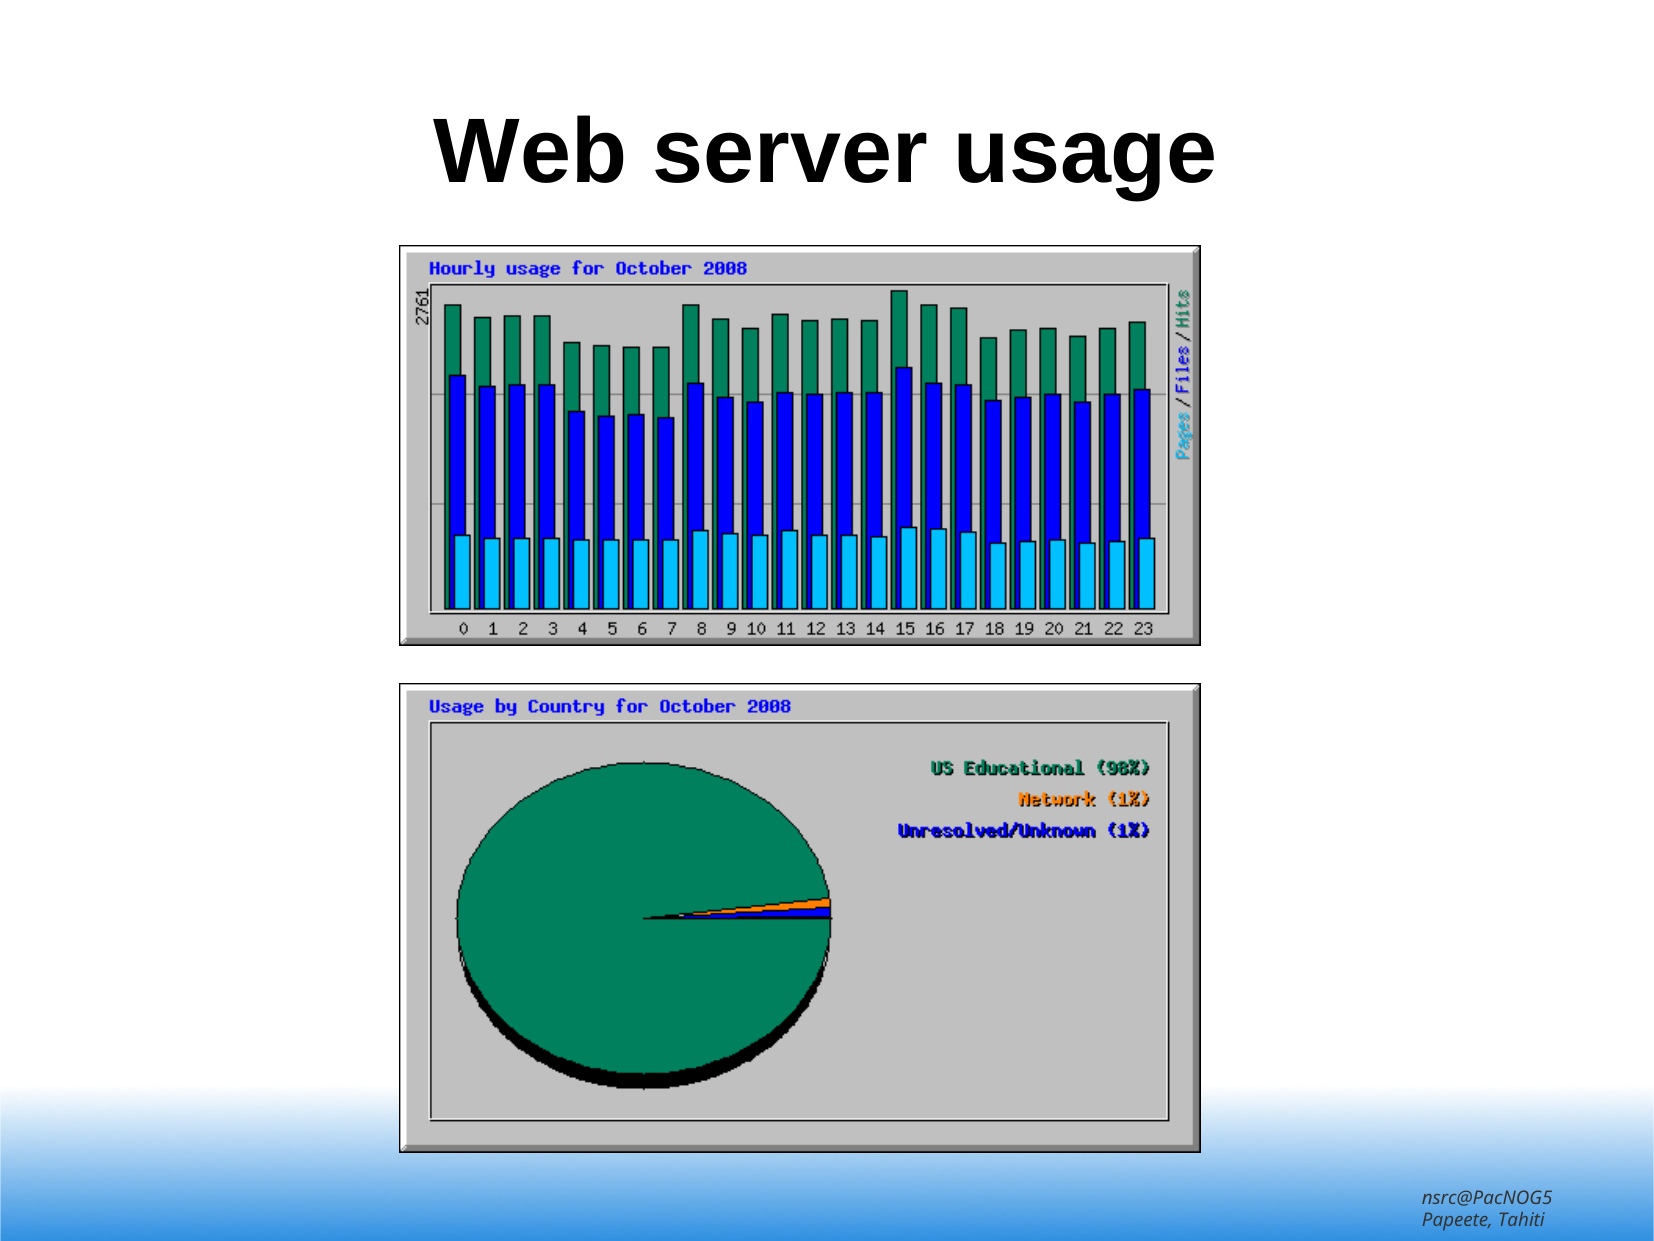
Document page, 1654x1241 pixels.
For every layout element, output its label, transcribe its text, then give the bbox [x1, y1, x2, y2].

picture [0, 683, 1654, 1241]
picture [399, 245, 1201, 646]
title Web server usage [82, 56, 1571, 249]
